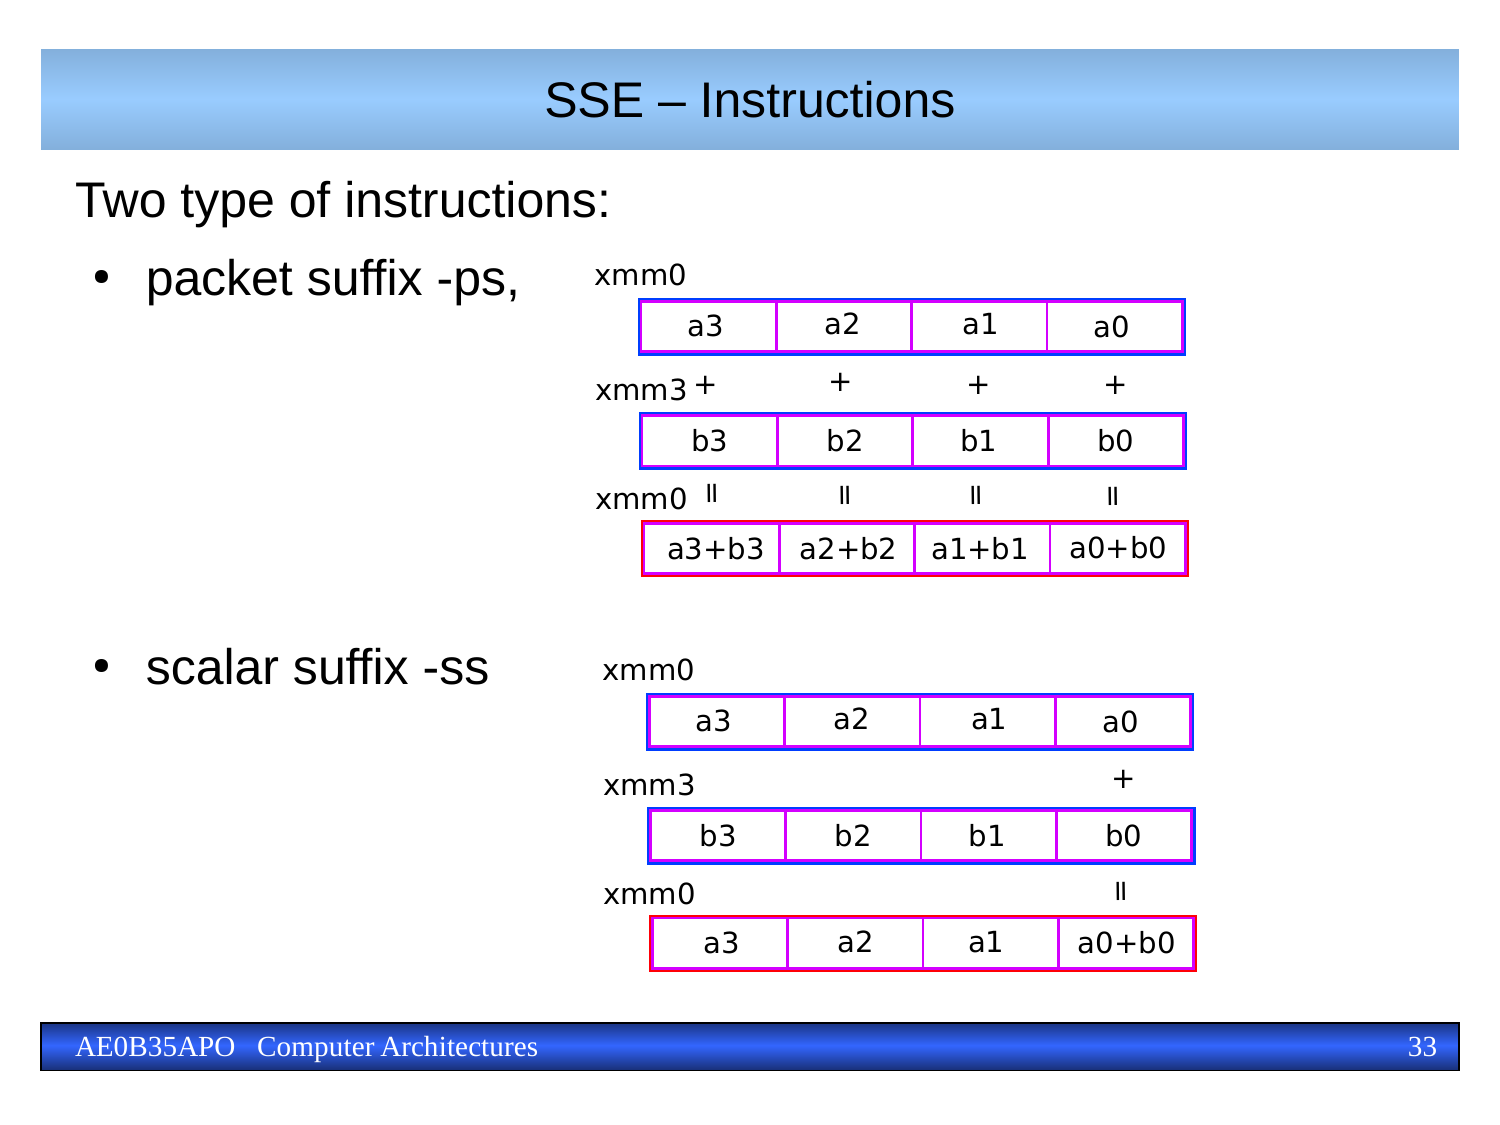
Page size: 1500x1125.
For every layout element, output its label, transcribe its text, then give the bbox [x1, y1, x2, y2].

picture [595, 263, 1189, 578]
title SSE – Instructions [41, 49, 1459, 150]
picture [603, 658, 1198, 973]
list Two type of instructions: packet suffix -ps, scalar suffix -ss [75, 172, 1426, 916]
